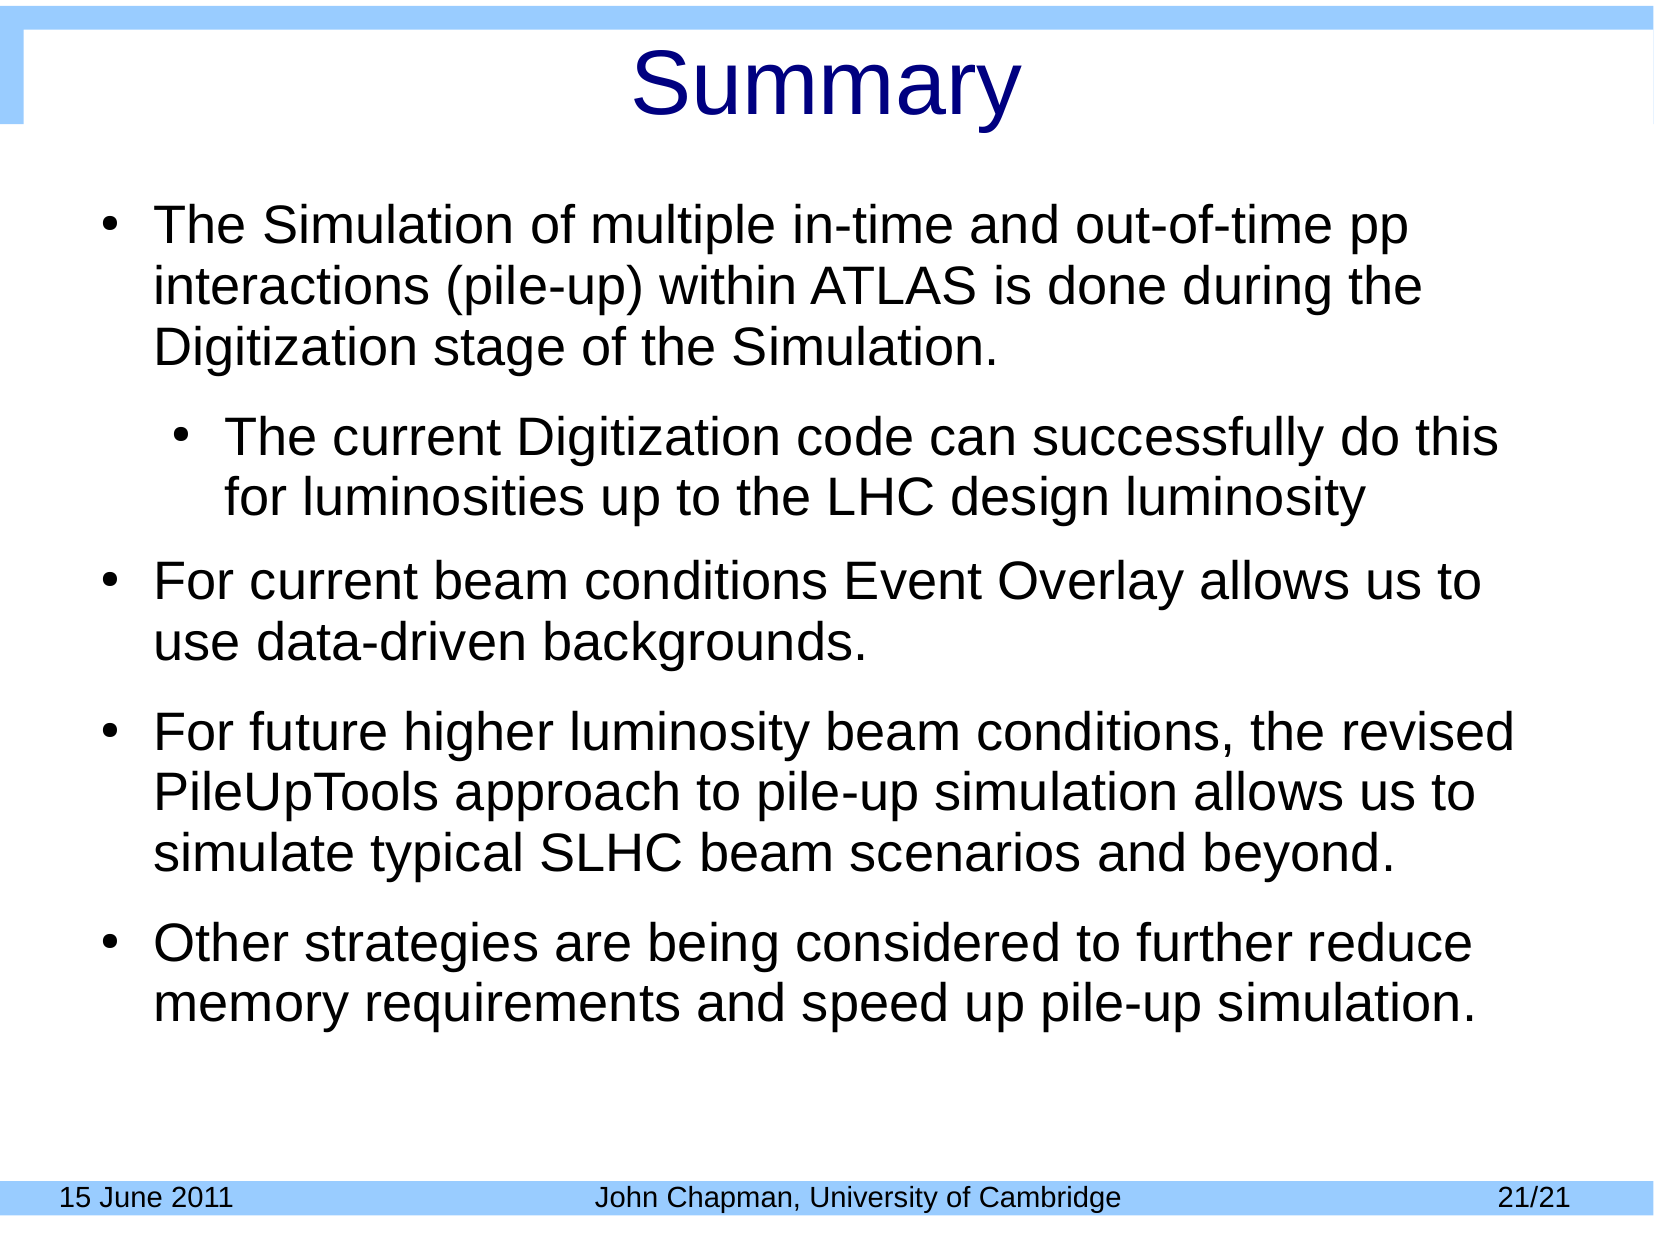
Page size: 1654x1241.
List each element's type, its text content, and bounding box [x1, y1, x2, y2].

title Summary [0, 23, 1654, 142]
list The Simulation of multiple in-time and out-of-time pp interactions (pile-up) within ATLAS is done during the Digitization stage of the Simulation. The current Digitization code can successfully do this for luminosities up to the LHC design luminosity For current beam conditions Event Overlay allows us to use data-driven backgrounds. For future higher luminosity beam conditions, the revised PileUpTools approach to pile-up simulation allows us to simulate typical SLHC beam scenarios and beyond. Other strategies are being considered to further reduce memory requirements and speed up pile-up simulation. [82, 194, 1571, 1127]
